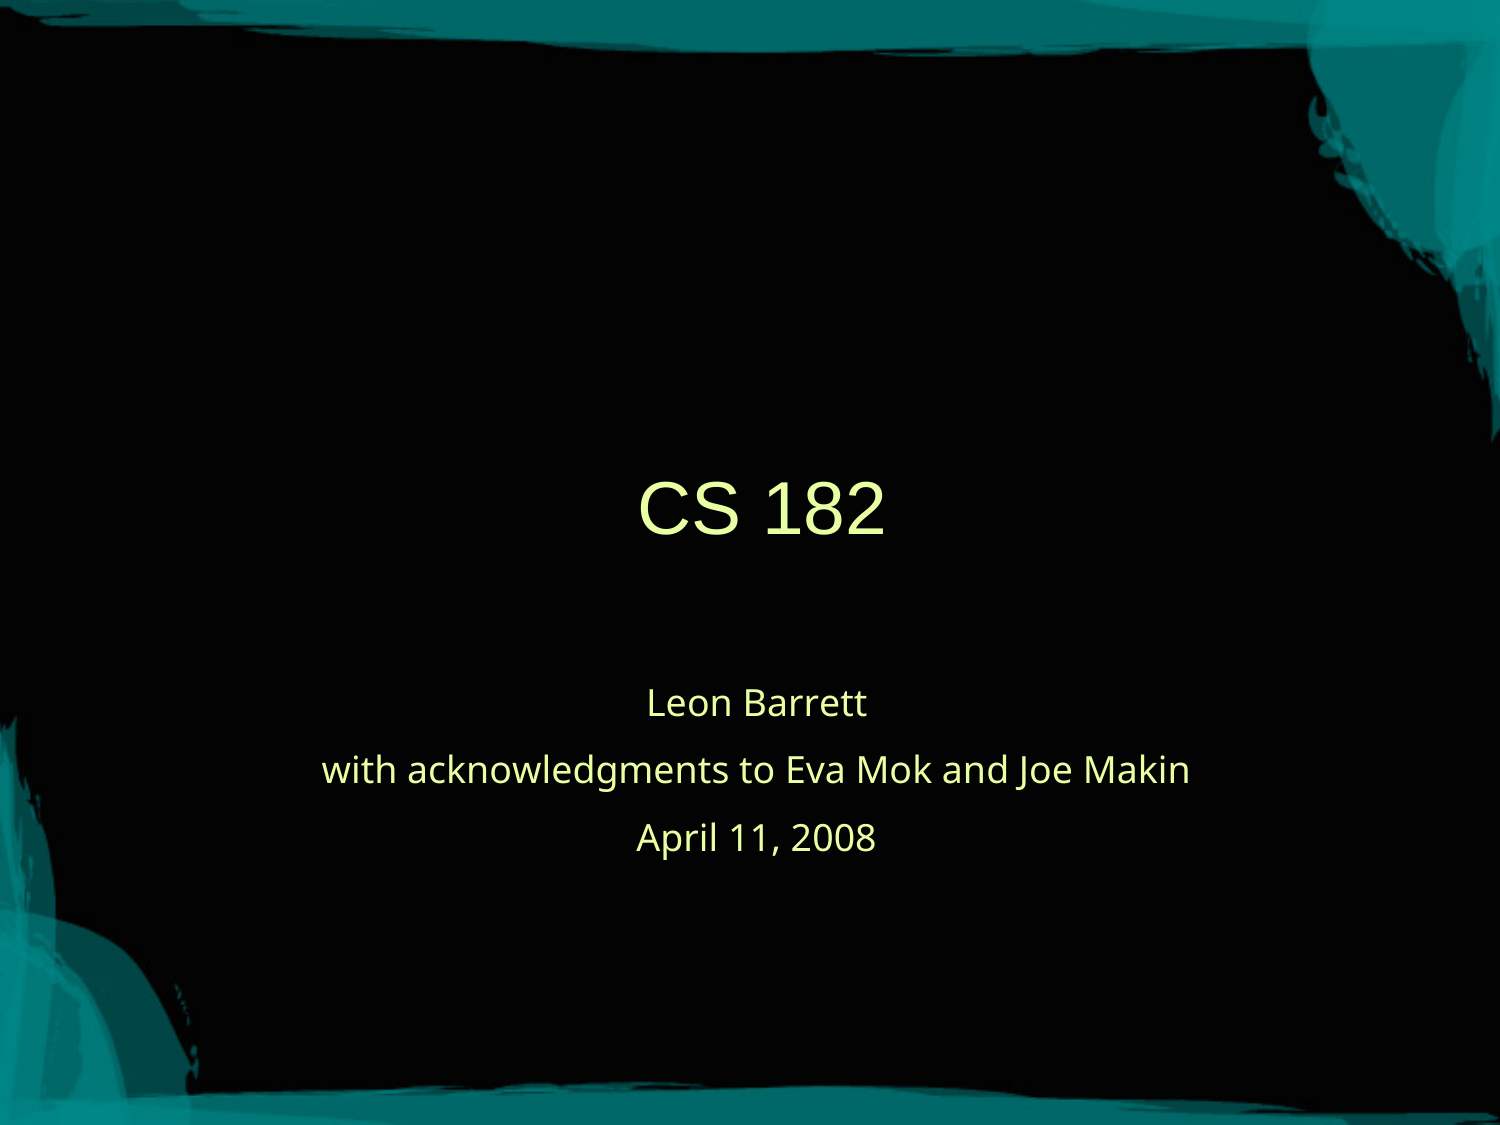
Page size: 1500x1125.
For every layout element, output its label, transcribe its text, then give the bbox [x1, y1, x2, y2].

title CS 182 [262, 249, 1263, 559]
subtitle Leon Barrett with acknowledgments to Eva Mok and Joe Makin April 11, 2008 [275, 668, 1238, 885]
picture [0, 0, 1500, 1125]
